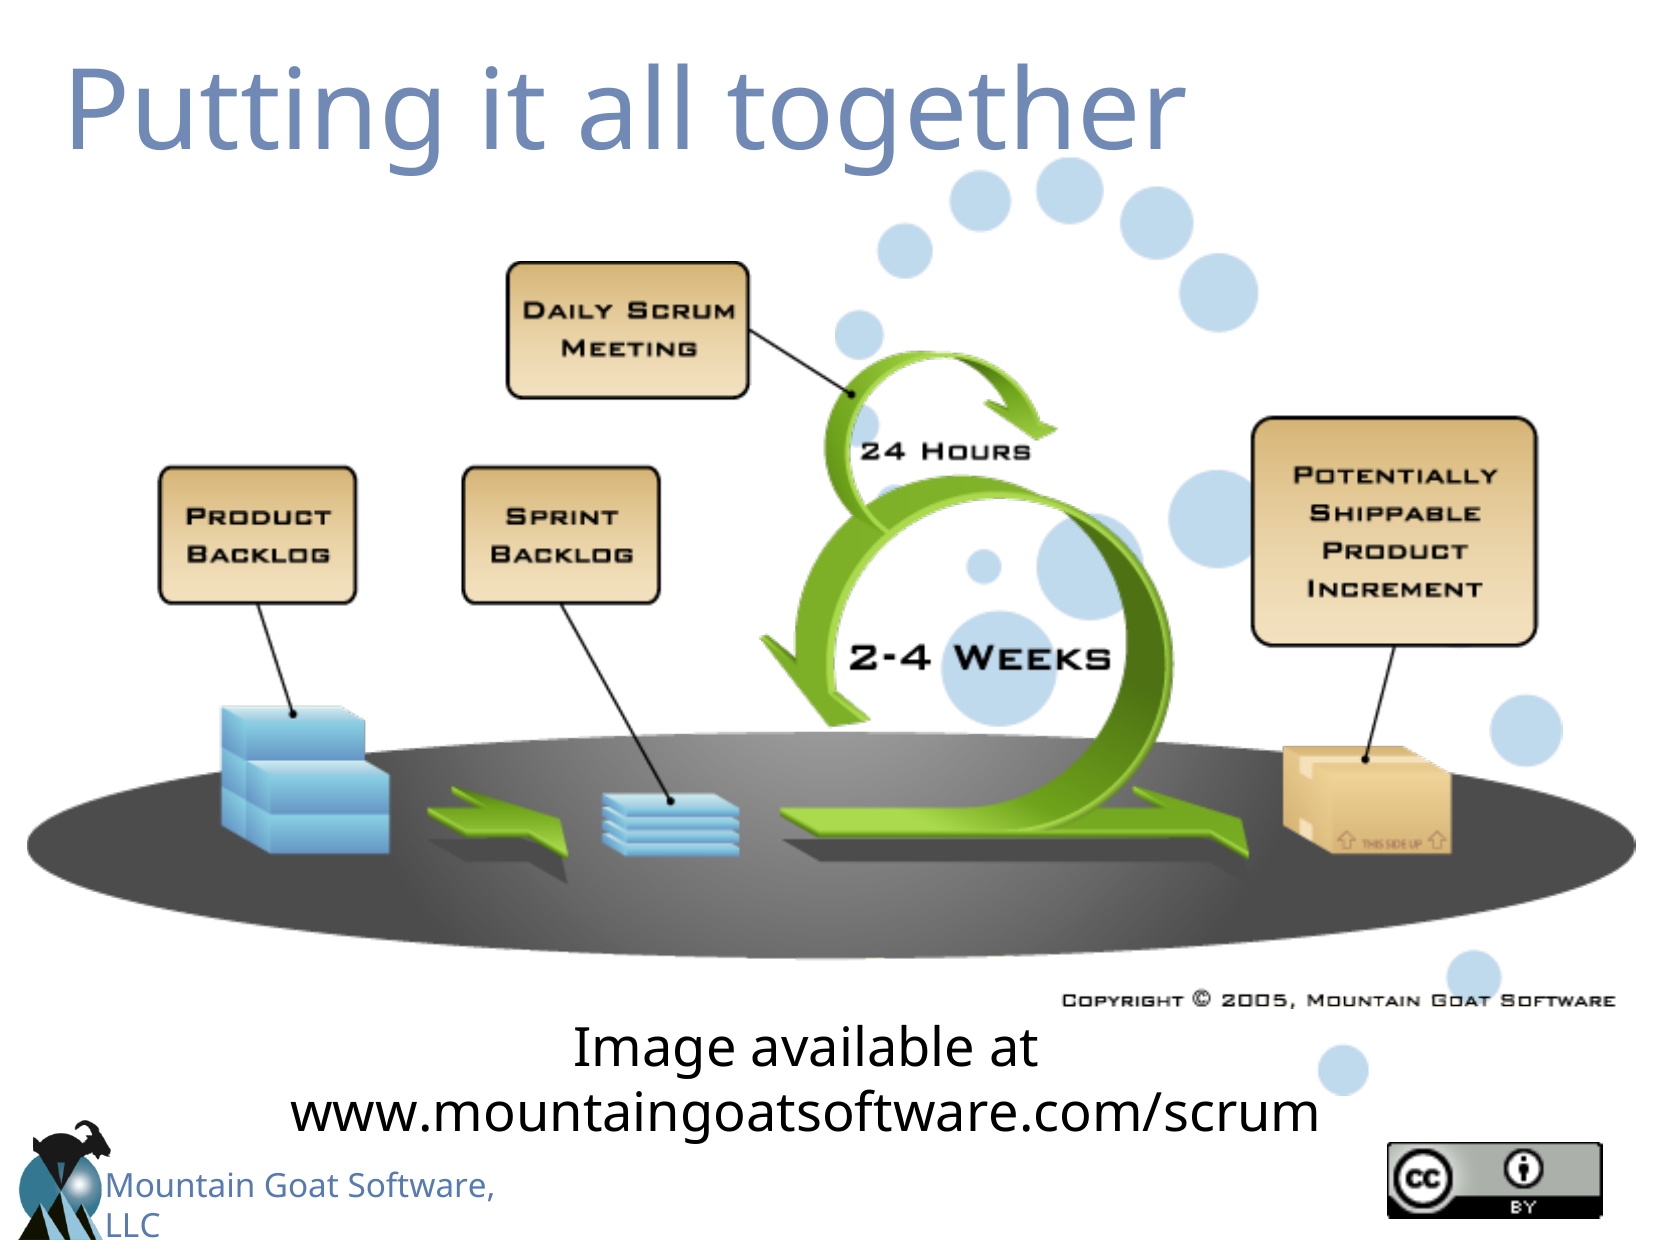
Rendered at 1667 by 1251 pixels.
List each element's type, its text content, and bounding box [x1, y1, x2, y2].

picture [1387, 1142, 1603, 1219]
text_box Image available at www.mountaingoatsoftware.com/scrum [253, 1006, 1360, 1148]
picture [18, 1120, 111, 1240]
picture [27, 194, 1636, 1096]
title Putting it all together [56, 18, 1609, 194]
